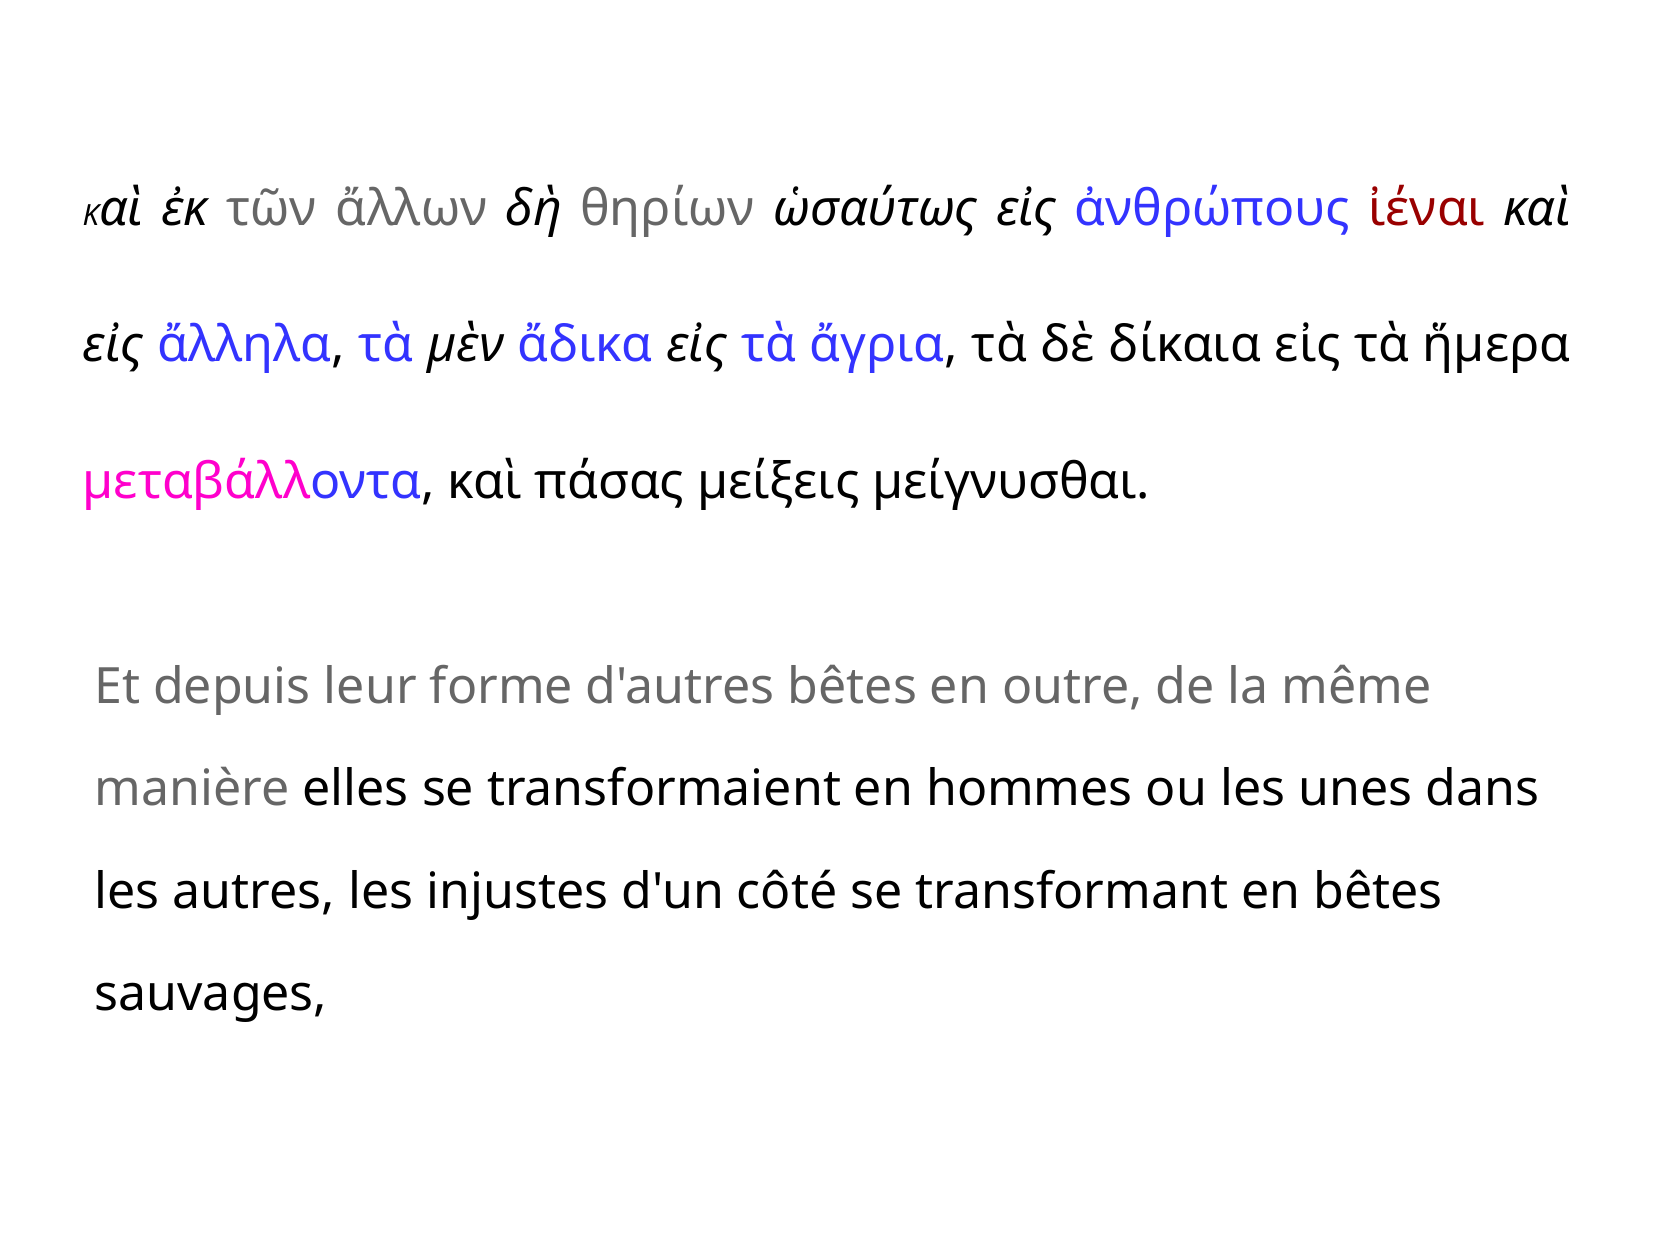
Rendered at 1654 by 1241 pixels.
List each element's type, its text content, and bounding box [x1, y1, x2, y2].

list Et depuis leur forme d'autres bêtes en outre, de la même manière elles se transformaient en hommes ou les unes dans les autres, les injustes d'un côté se transformant en bêtes sauvages, [94, 615, 1583, 1146]
title Καὶ ἐκ τῶν ἄλλων δὴ θηρίων ὡσαύτως εἰς ἀνθρώπους ἰέναι καὶ εἰς ἄλληλα, τὰ μὲν ἄδικα εἰς τὰ ἄγρια, τὰ δὲ δίκαια εἰς τὰ ἥμερα μεταβάλλοντα, καὶ πάσας μείξεις μείγνυσθαι. [82, 49, 1571, 567]
